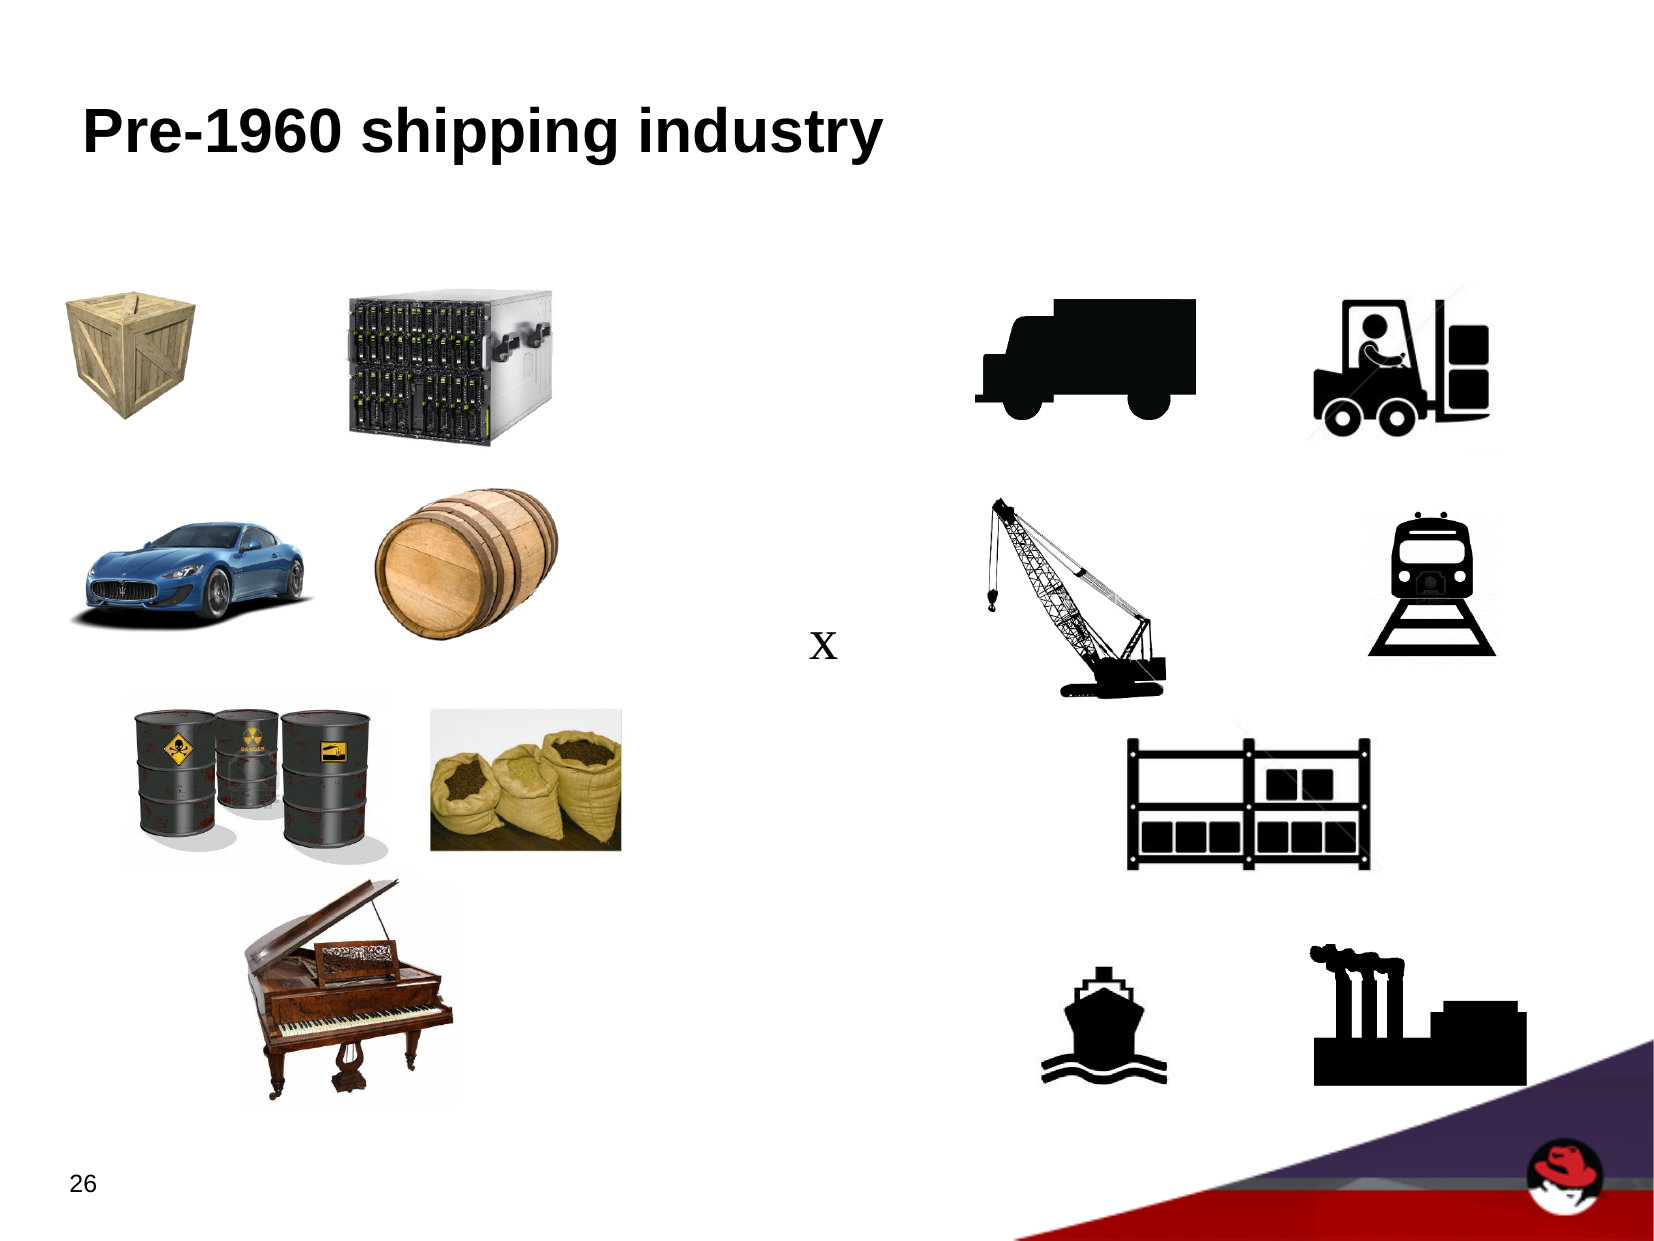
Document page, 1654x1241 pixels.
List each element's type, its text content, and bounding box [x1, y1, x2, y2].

picture [65, 291, 196, 421]
picture [339, 284, 556, 451]
picture [1363, 509, 1501, 667]
picture [1012, 944, 1654, 1241]
picture [60, 478, 320, 646]
picture [1109, 719, 1381, 878]
title Pre-1960 shipping industry [82, 37, 1571, 226]
picture [975, 491, 1178, 706]
text_box x [795, 600, 856, 685]
picture [1307, 283, 1516, 451]
picture [122, 674, 631, 1111]
picture [975, 299, 1196, 421]
picture [348, 464, 586, 661]
